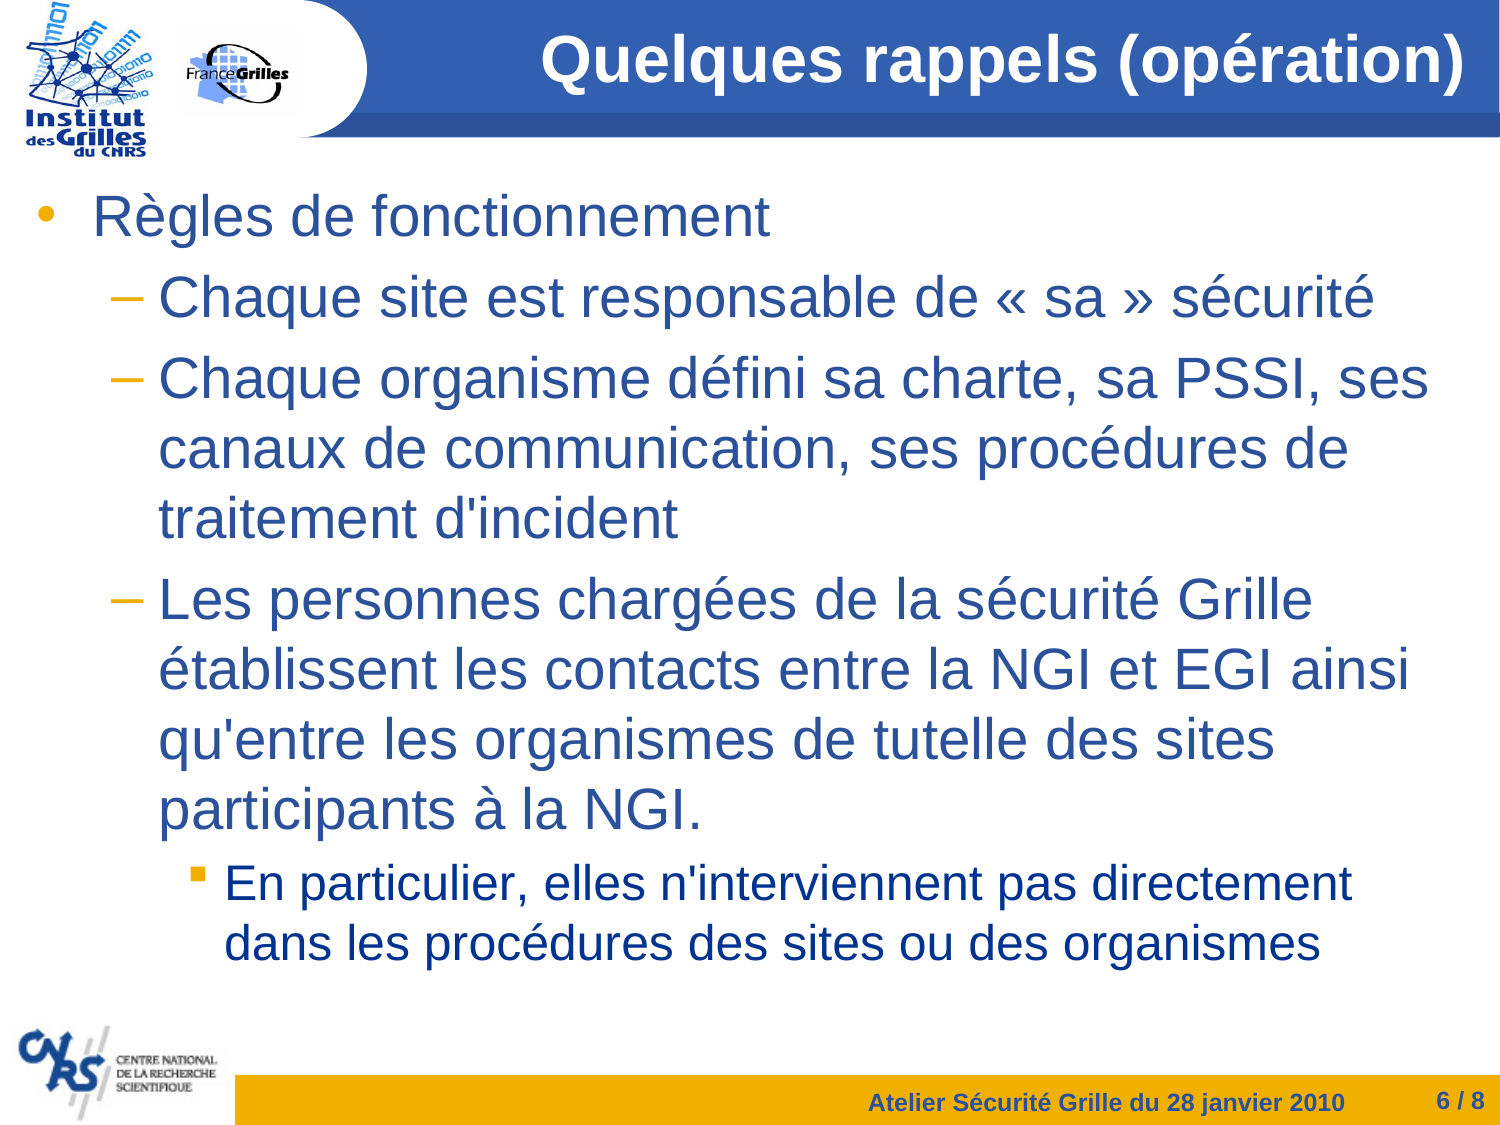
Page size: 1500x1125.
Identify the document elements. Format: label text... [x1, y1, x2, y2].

title Quelques rappels (opération) [395, 0, 1500, 113]
text_box Atelier Sécurité Grille du 28 janvier 2010 [261, 1079, 1362, 1125]
picture [0, 1023, 235, 1125]
text_box <numéro> / 8 [1397, 1076, 1500, 1125]
picture [0, 0, 298, 159]
list Règles de fonctionnement Chaque site est responsable de « sa » sécurité Chaque organisme défini sa charte, sa PSSI, ses canaux de communication, ses procédures de traitement d'incident Les personnes chargées de la sécurité Grille établissent les contacts entre la NGI et EGI ainsi qu'entre les organismes de tutelle des sites participants à la NGI. En particulier, elles n'interviennent pas directement dans les procédures des sites ou des organismes [21, 170, 1472, 1062]
